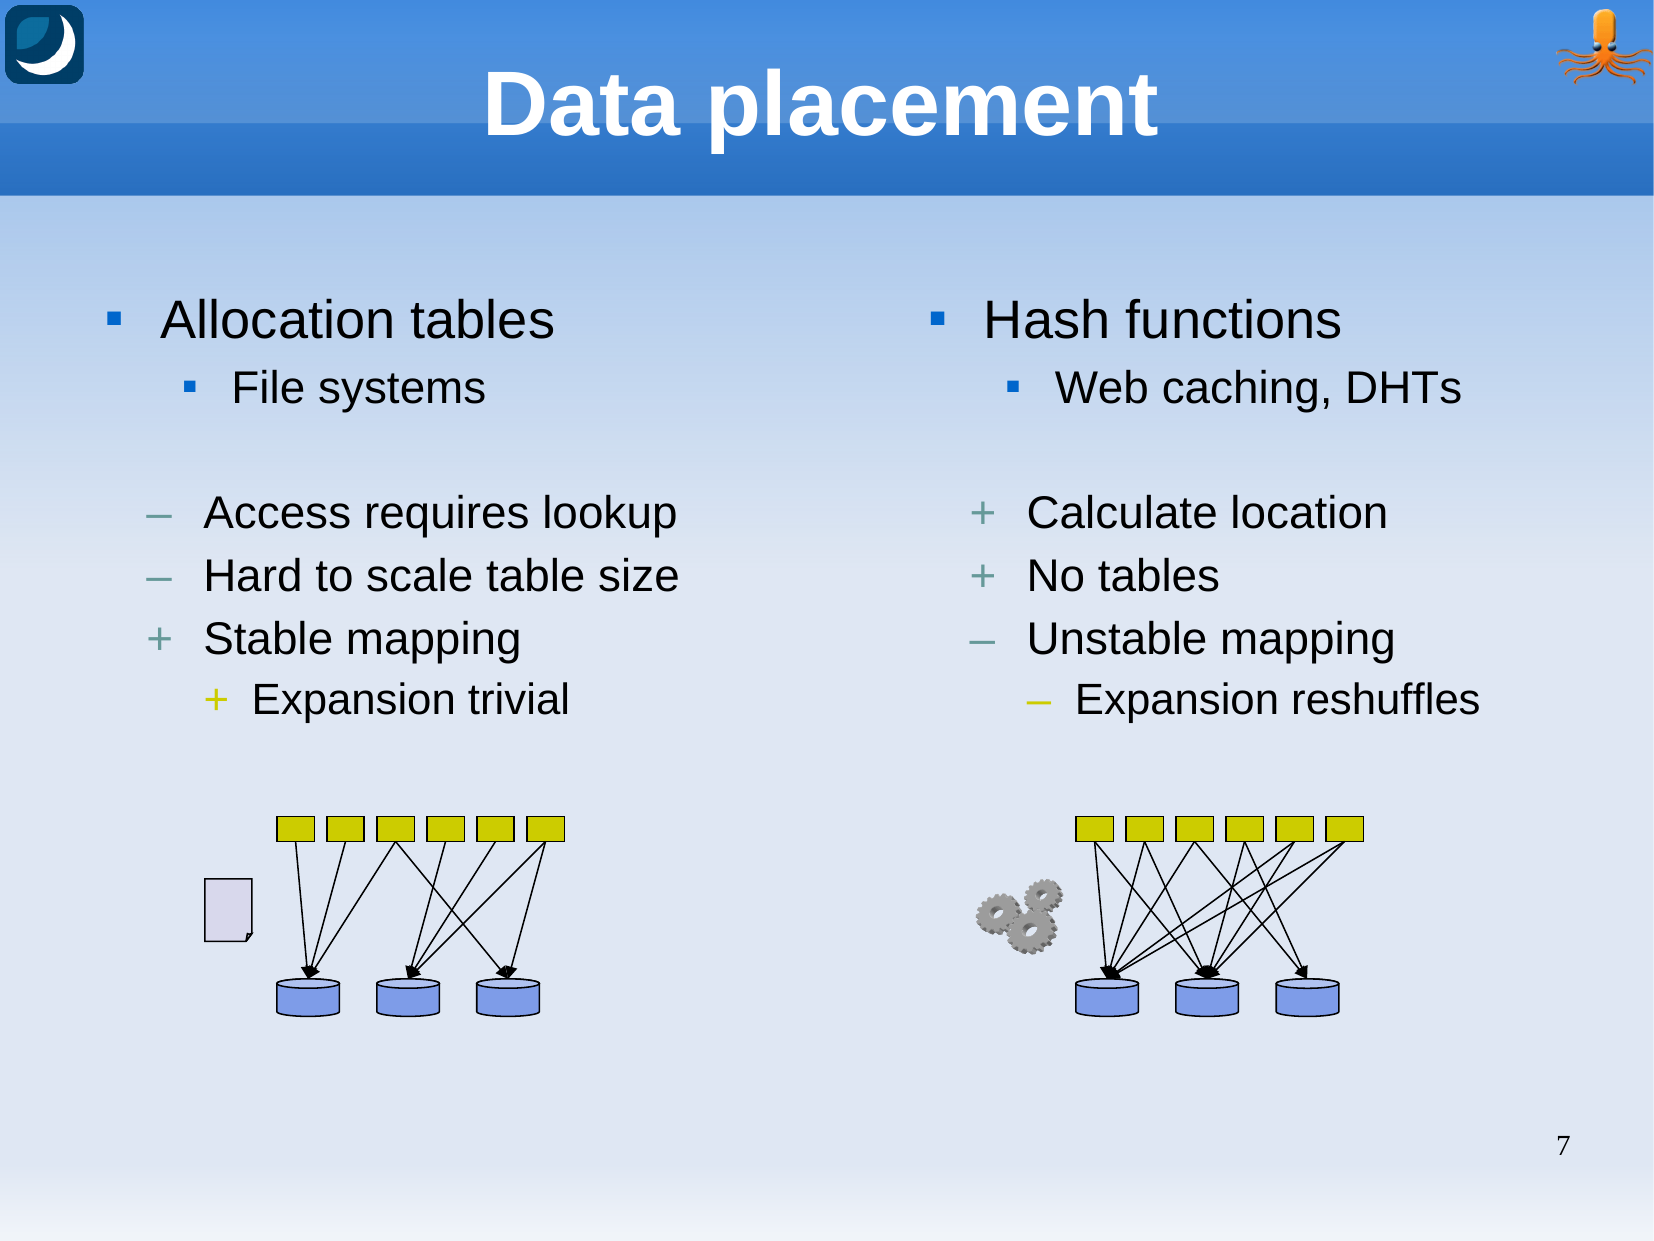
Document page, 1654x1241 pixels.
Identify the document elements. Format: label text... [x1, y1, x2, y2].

text_box [1276, 985, 1339, 1017]
text_box [1175, 984, 1239, 1017]
text_box [326, 816, 365, 842]
text_box [476, 984, 540, 1017]
text_box [1075, 984, 1139, 1017]
list Allocation tables File systems – Access requires lookup – Hard to scale table size + Stable mapping + Expansion trivial [75, 282, 738, 801]
text_box [1225, 816, 1264, 842]
text_box [1175, 816, 1214, 842]
title Data placement [76, 0, 1565, 208]
text_box [276, 816, 315, 842]
text_box [476, 816, 515, 842]
text_box [376, 984, 440, 1017]
text_box [1275, 816, 1314, 842]
text_box [1325, 816, 1364, 842]
text_box [1075, 816, 1114, 842]
text_box [426, 816, 465, 842]
picture [0, 0, 1654, 1241]
text_box [276, 984, 340, 1017]
text_box [376, 816, 415, 842]
text_box [204, 878, 252, 942]
text_box [526, 816, 565, 842]
text_box [1125, 816, 1164, 842]
list Hash functions Web caching, DHTs + Calculate location + No tables – Unstable mapping – Expansion reshuffles [898, 282, 1561, 801]
